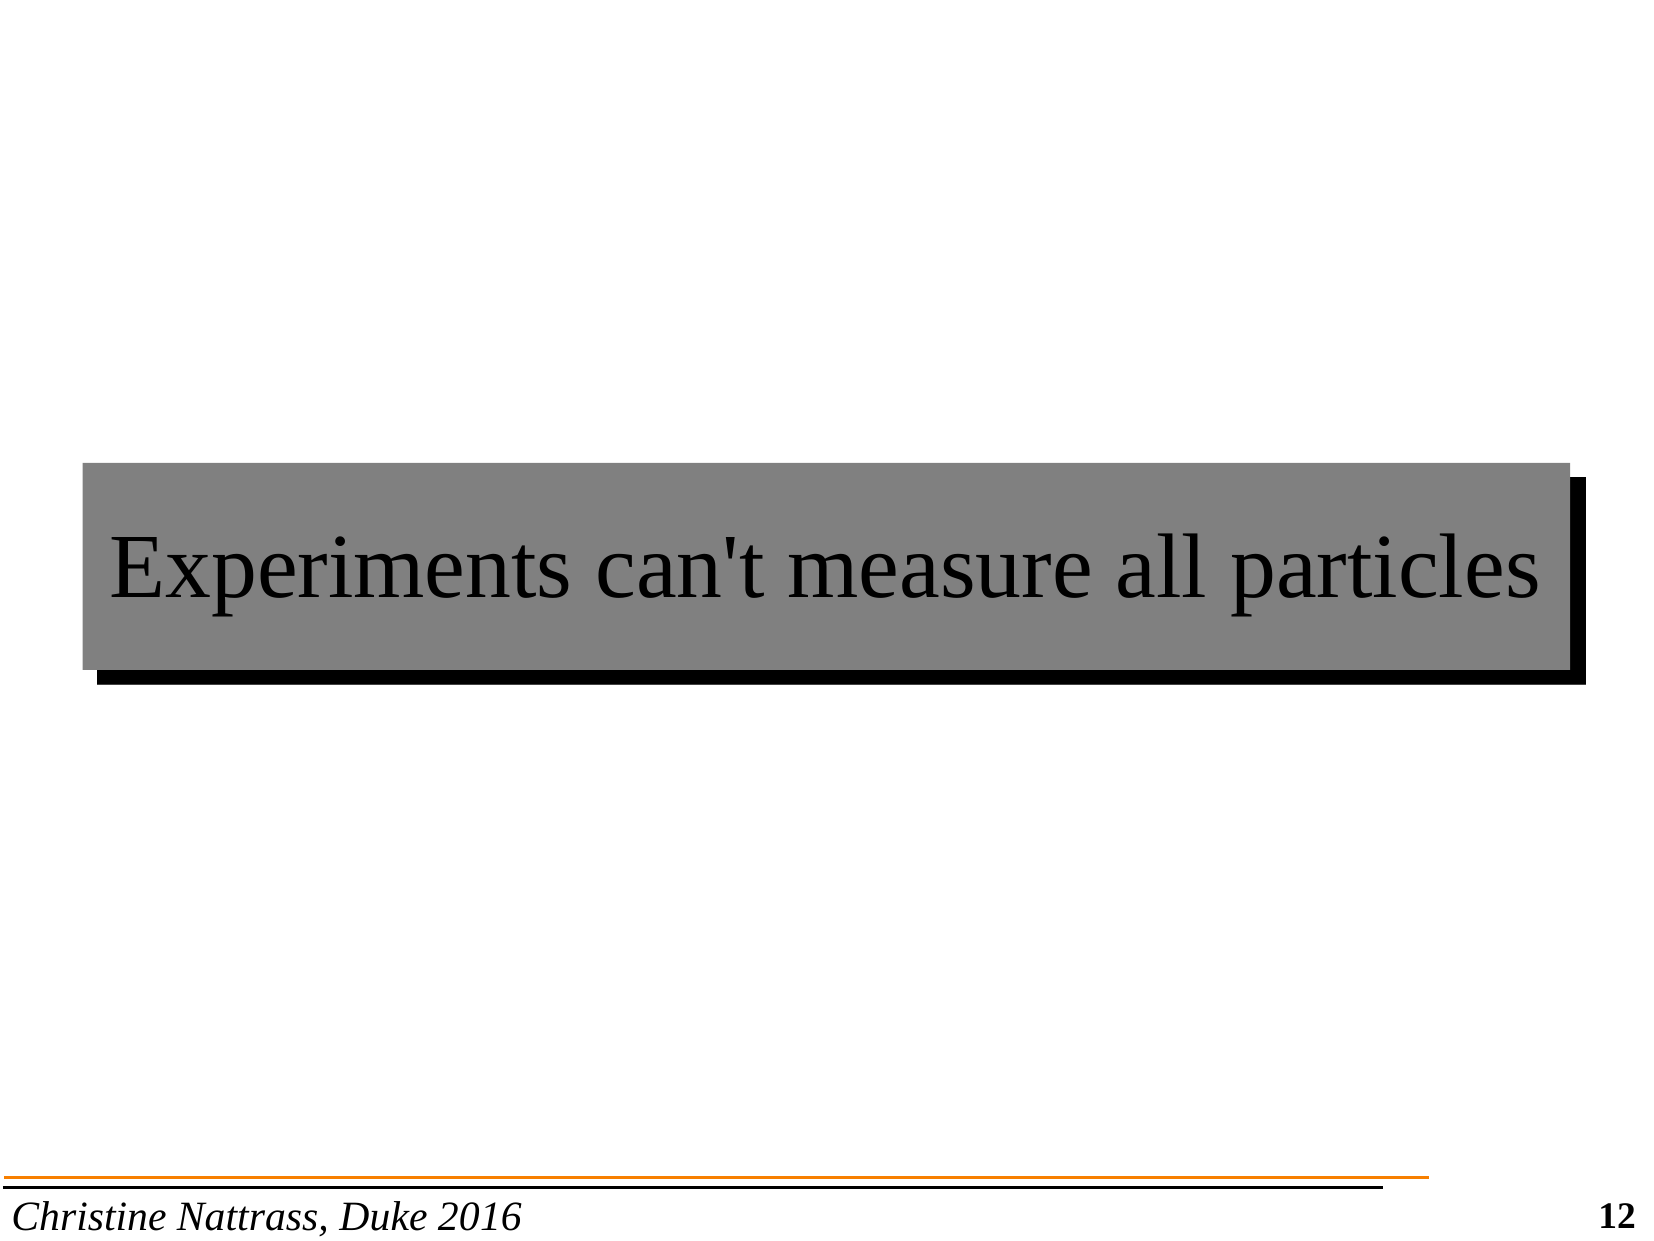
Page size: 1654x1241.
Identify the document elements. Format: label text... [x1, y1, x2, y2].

title Experiments can't measure all particles [82, 462, 1571, 670]
